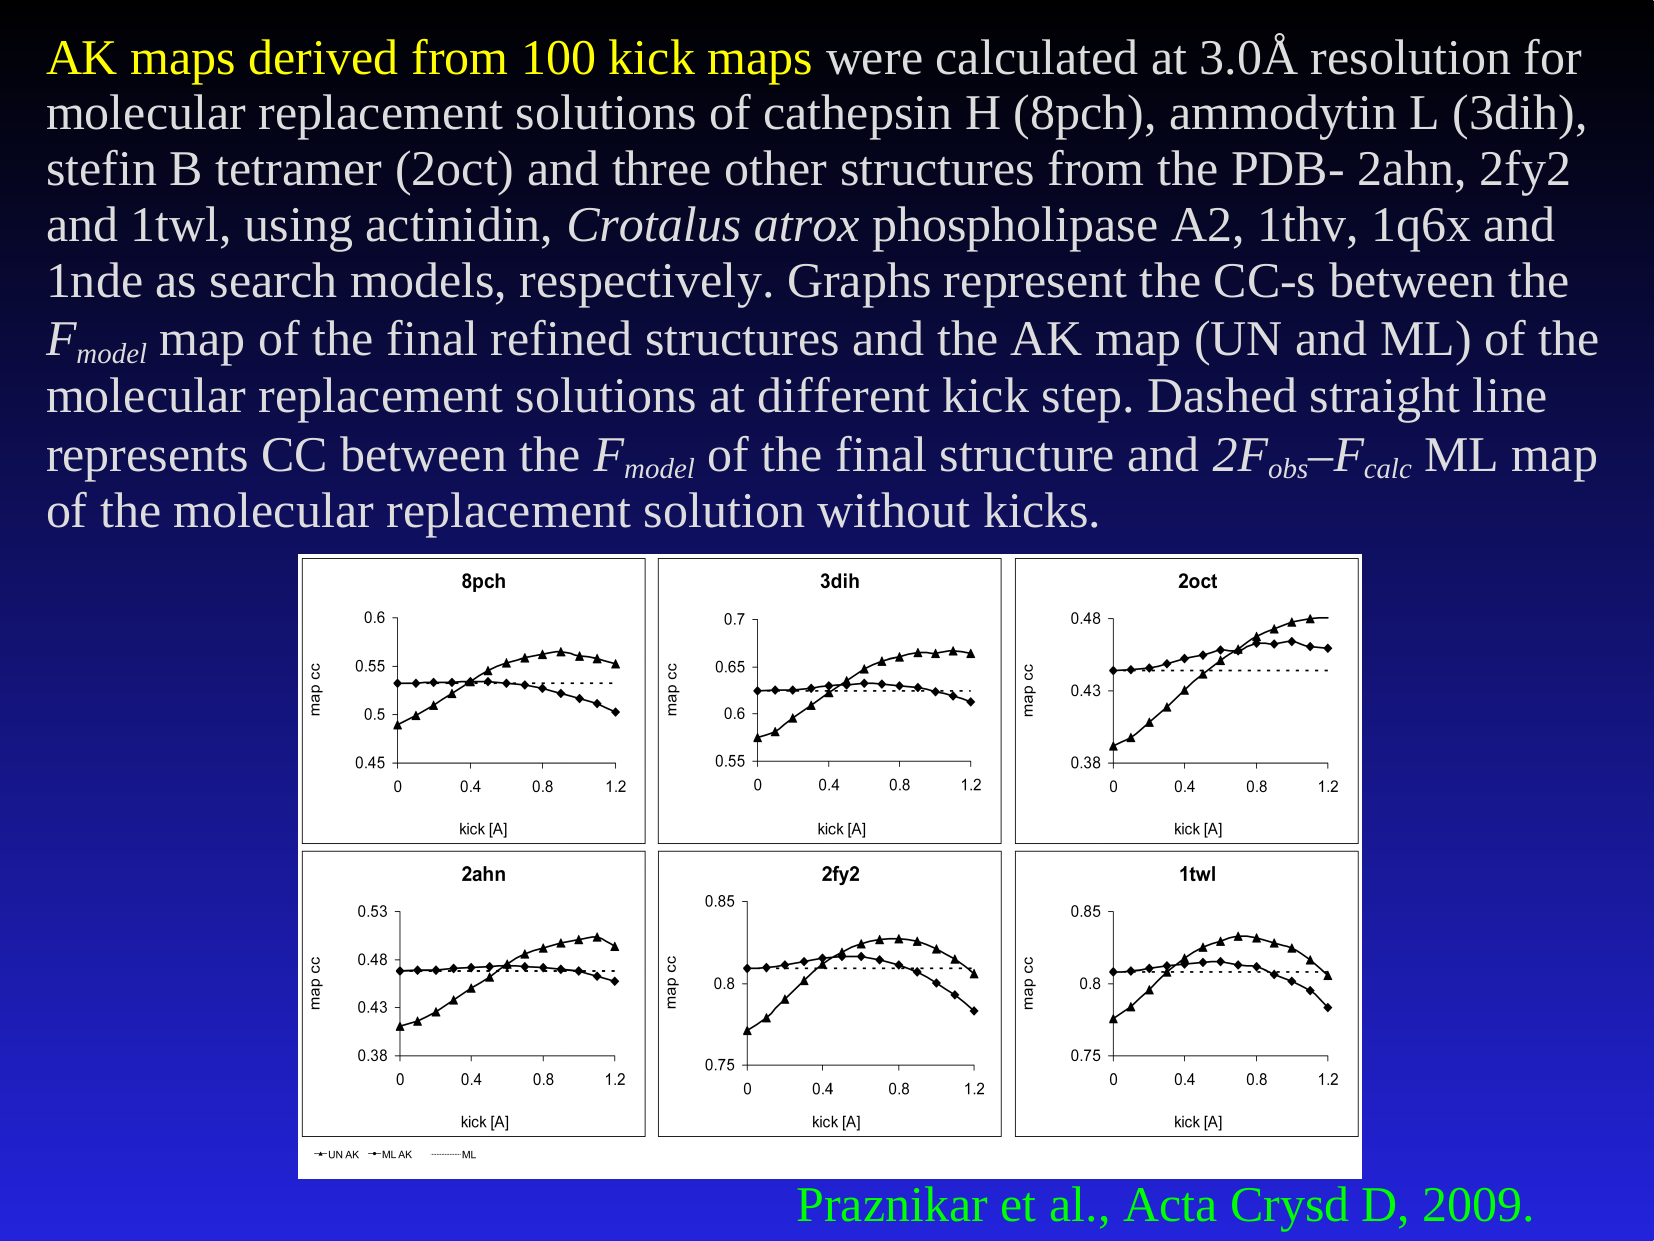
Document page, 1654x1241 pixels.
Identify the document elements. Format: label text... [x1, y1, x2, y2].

text_box AK maps derived from 100 kick maps were calculated at 3.0Å resolution for molecular replacement solutions of cathepsin H (8pch), ammodytin L (3dih), stefin B tetramer (2oct) and three other structures from the PDB- 2ahn, 2fy2 and 1twl, using actinidin, Crotalus atrox phospholipase A2, 1thv, 1q6x and 1nde as search models, respectively. Graphs represent the CC-s between the Fmodel map of the final refined structures and the AK map (UN and ML) of the molecular replacement solutions at different kick step. Dashed straight line represents CC between the Fmodel of the final structure and 2Fobs–Fcalc ML map of the molecular replacement solution without kicks. [31, 22, 1630, 554]
text_box Praznikar et al., Acta Crysd D, 2009. [781, 1169, 1602, 1241]
picture [298, 554, 1362, 1179]
